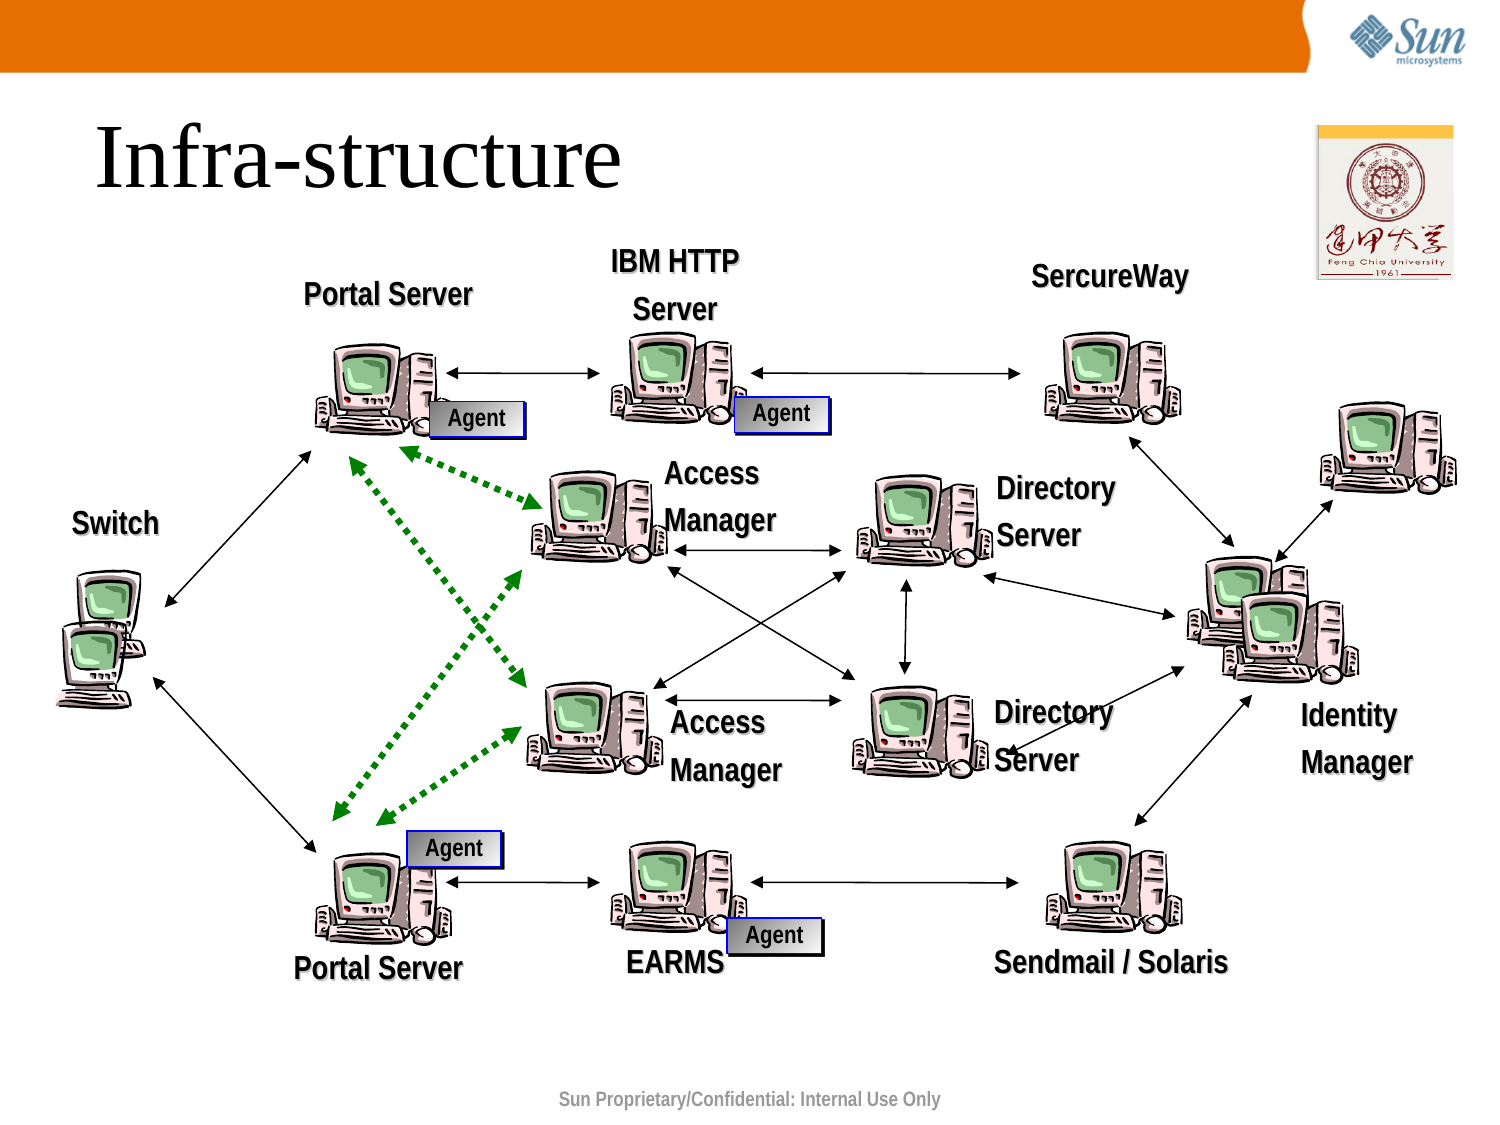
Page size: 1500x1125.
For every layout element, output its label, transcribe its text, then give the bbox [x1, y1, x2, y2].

picture [1319, 400, 1458, 496]
picture [314, 851, 453, 946]
text_box Directory Server [979, 690, 1129, 786]
picture [1186, 554, 1361, 686]
text_box Portal Server [278, 946, 479, 994]
title Infra-structure [79, 97, 1393, 298]
picture [1045, 839, 1184, 936]
text_box Switch [56, 501, 175, 549]
picture [526, 680, 665, 777]
text_box Agent [429, 401, 524, 438]
text_box Sendmail / Solaris [979, 939, 1244, 988]
text_box Agent [406, 831, 502, 867]
text_box Access Manager [655, 700, 798, 796]
picture [610, 839, 749, 936]
text_box Agent [734, 396, 829, 433]
picture [856, 473, 995, 569]
picture [530, 469, 669, 565]
text_box [55, 569, 147, 710]
text_box IBM HTTP Server [595, 239, 755, 335]
text_box Agent [727, 918, 822, 954]
picture [0, 0, 1500, 75]
picture [314, 342, 453, 438]
text_box Directory Server [981, 465, 1131, 561]
text_box Access Manager [649, 450, 792, 546]
picture [1306, 125, 1454, 280]
text_box Portal Server [288, 272, 489, 320]
picture [851, 684, 990, 780]
picture [610, 335, 749, 427]
text_box EARMS [611, 939, 740, 988]
text_box Identity Manager [1286, 692, 1429, 788]
text_box SercureWay [1016, 253, 1205, 302]
picture [1044, 330, 1183, 427]
